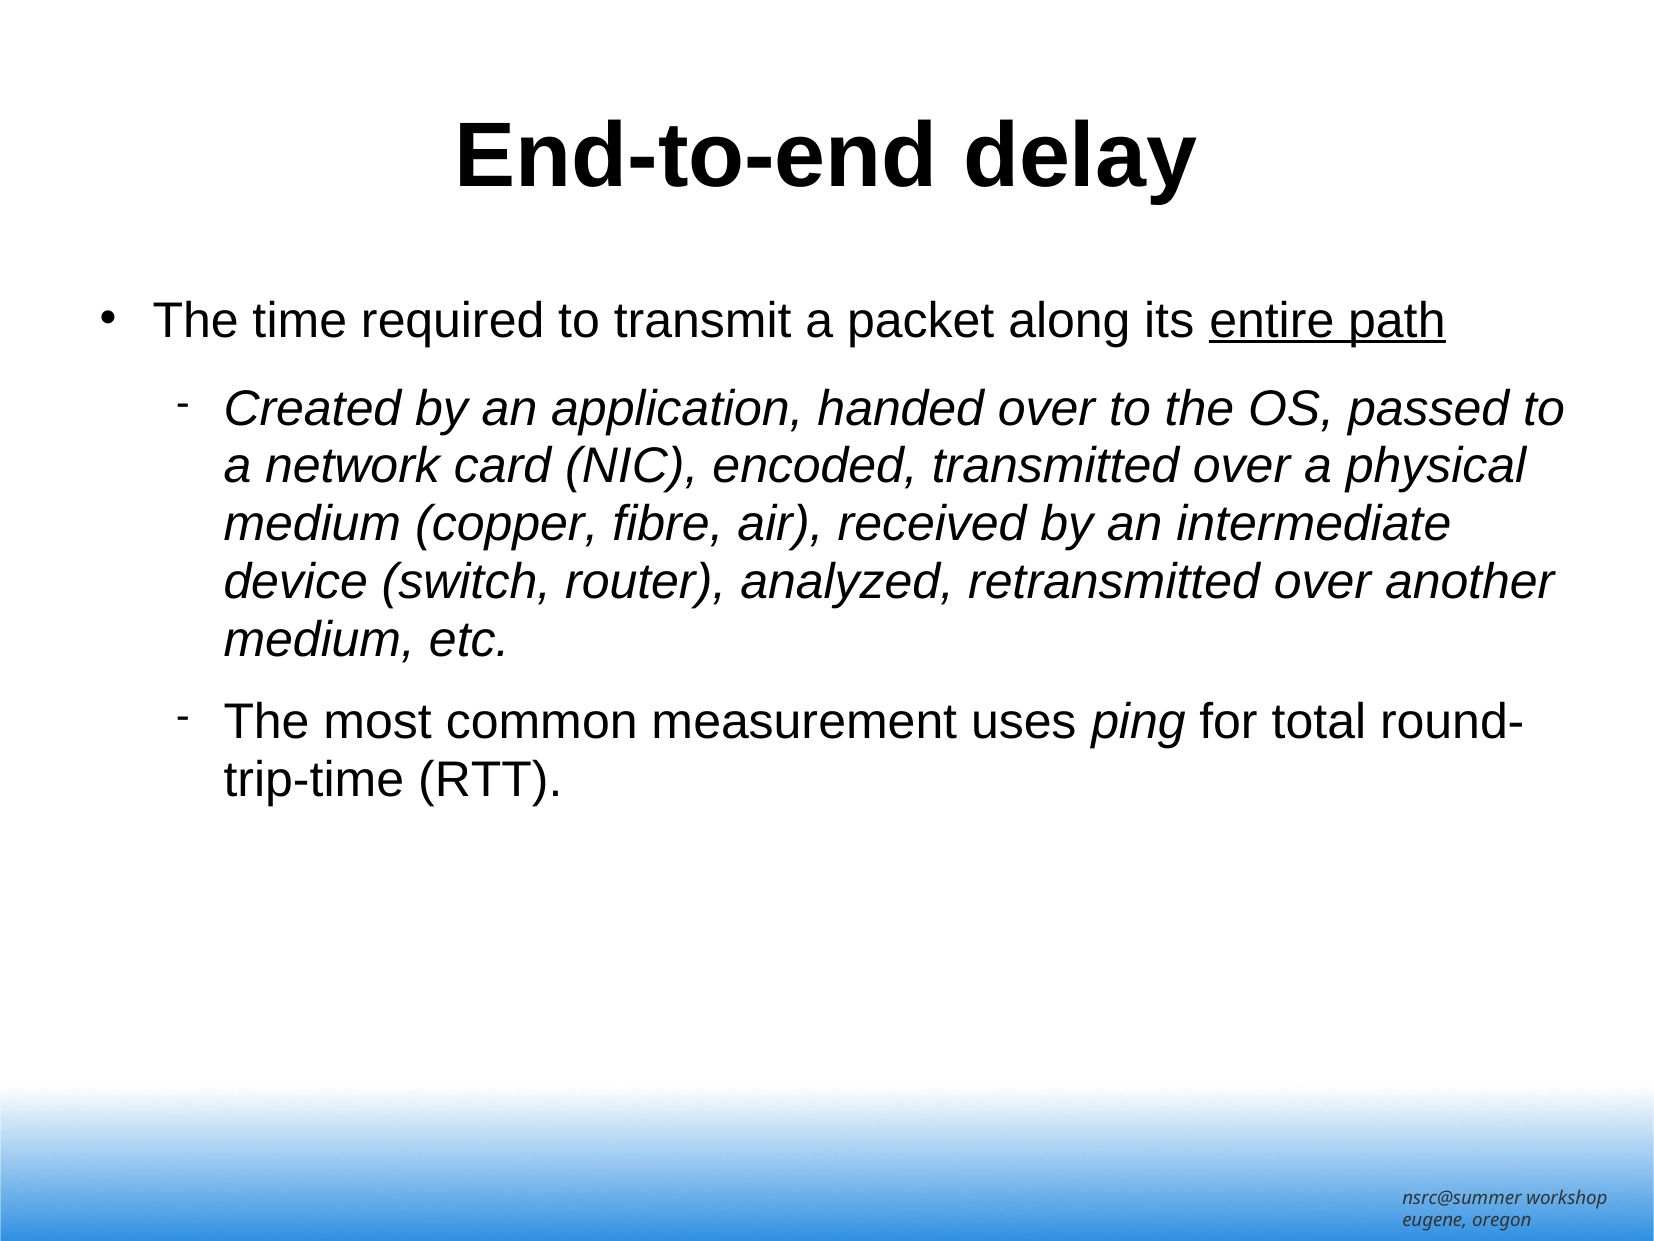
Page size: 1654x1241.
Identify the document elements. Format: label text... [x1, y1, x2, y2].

title End-to-end delay [82, 49, 1571, 257]
list The time required to transmit a packet along its entire path Created by an application, handed over to the OS, passed to a network card (NIC), encoded, transmitted over a physical medium (copper, fibre, air), received by an intermediate device (switch, router), analyzed, retransmitted over another medium, etc. The most common measurement uses ping for total round-trip-time (RTT). [82, 290, 1571, 1109]
picture [0, 1083, 1654, 1241]
